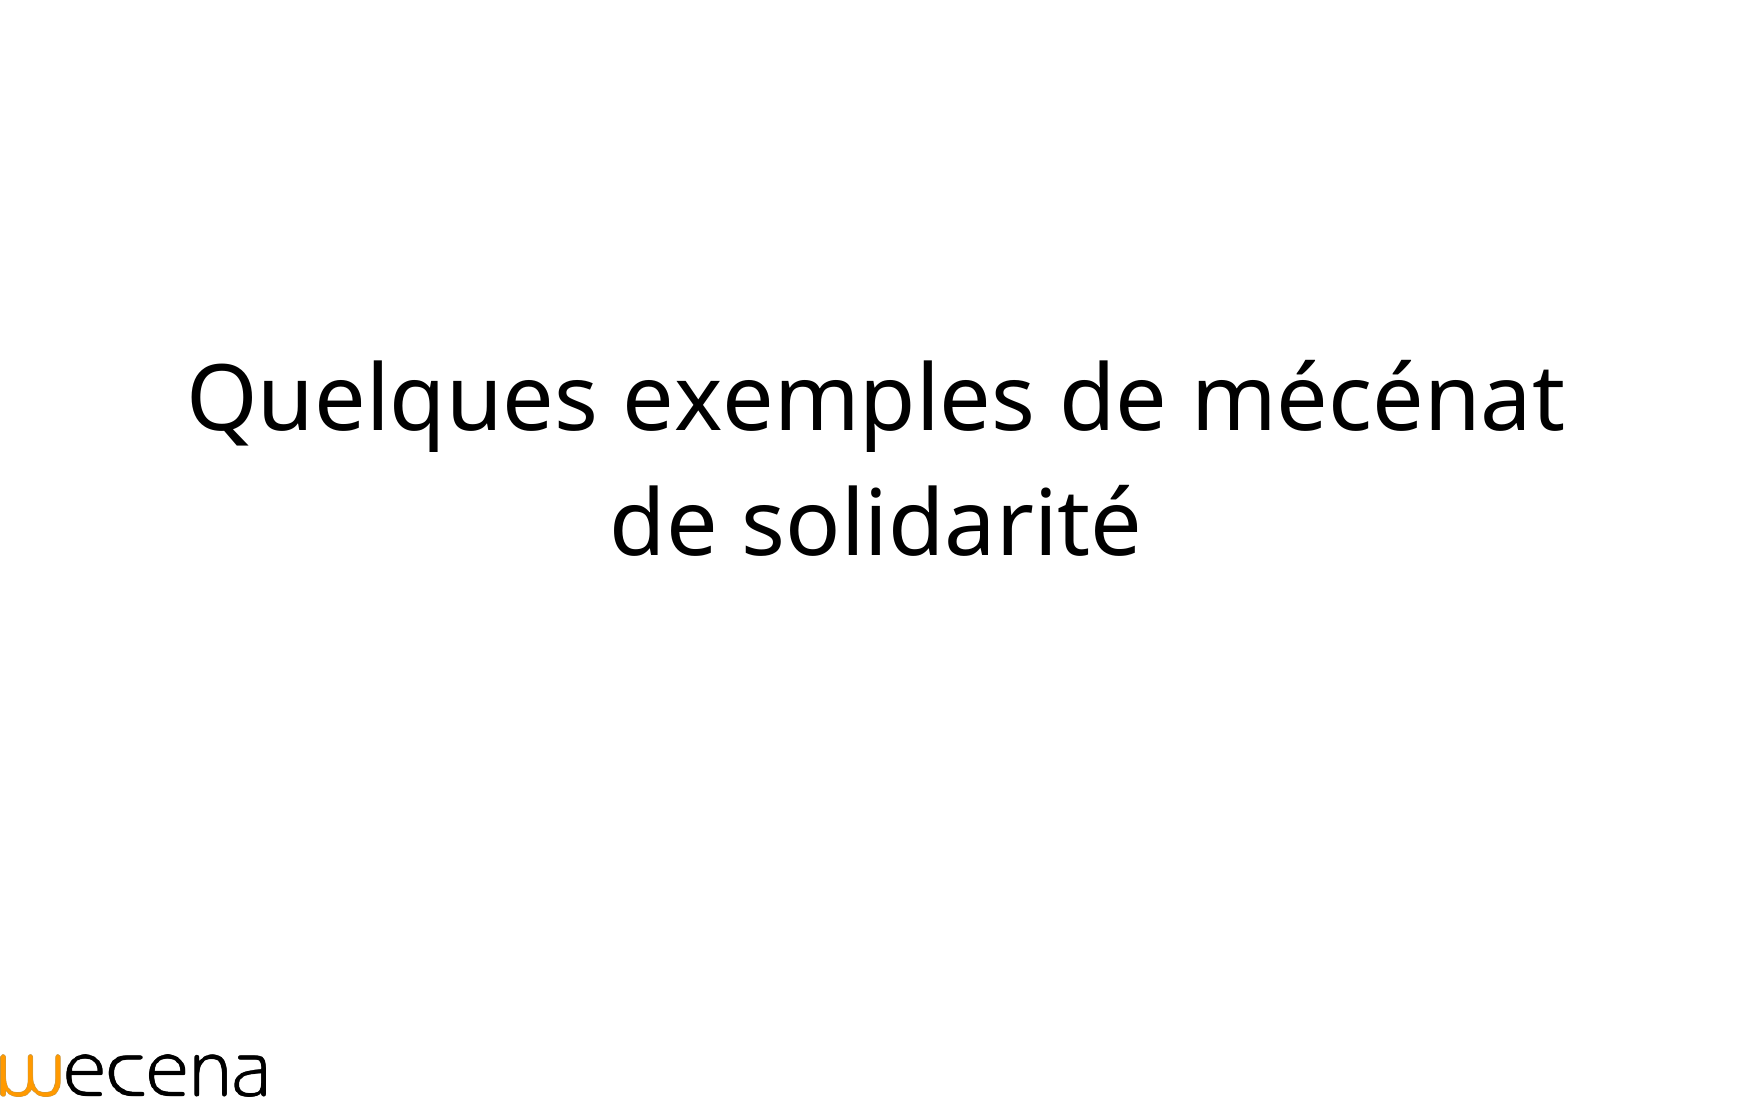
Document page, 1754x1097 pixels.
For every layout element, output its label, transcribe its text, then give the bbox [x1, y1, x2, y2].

title Quelques exemples de mécénat de solidarité [131, 321, 1623, 595]
picture [0, 1054, 266, 1097]
